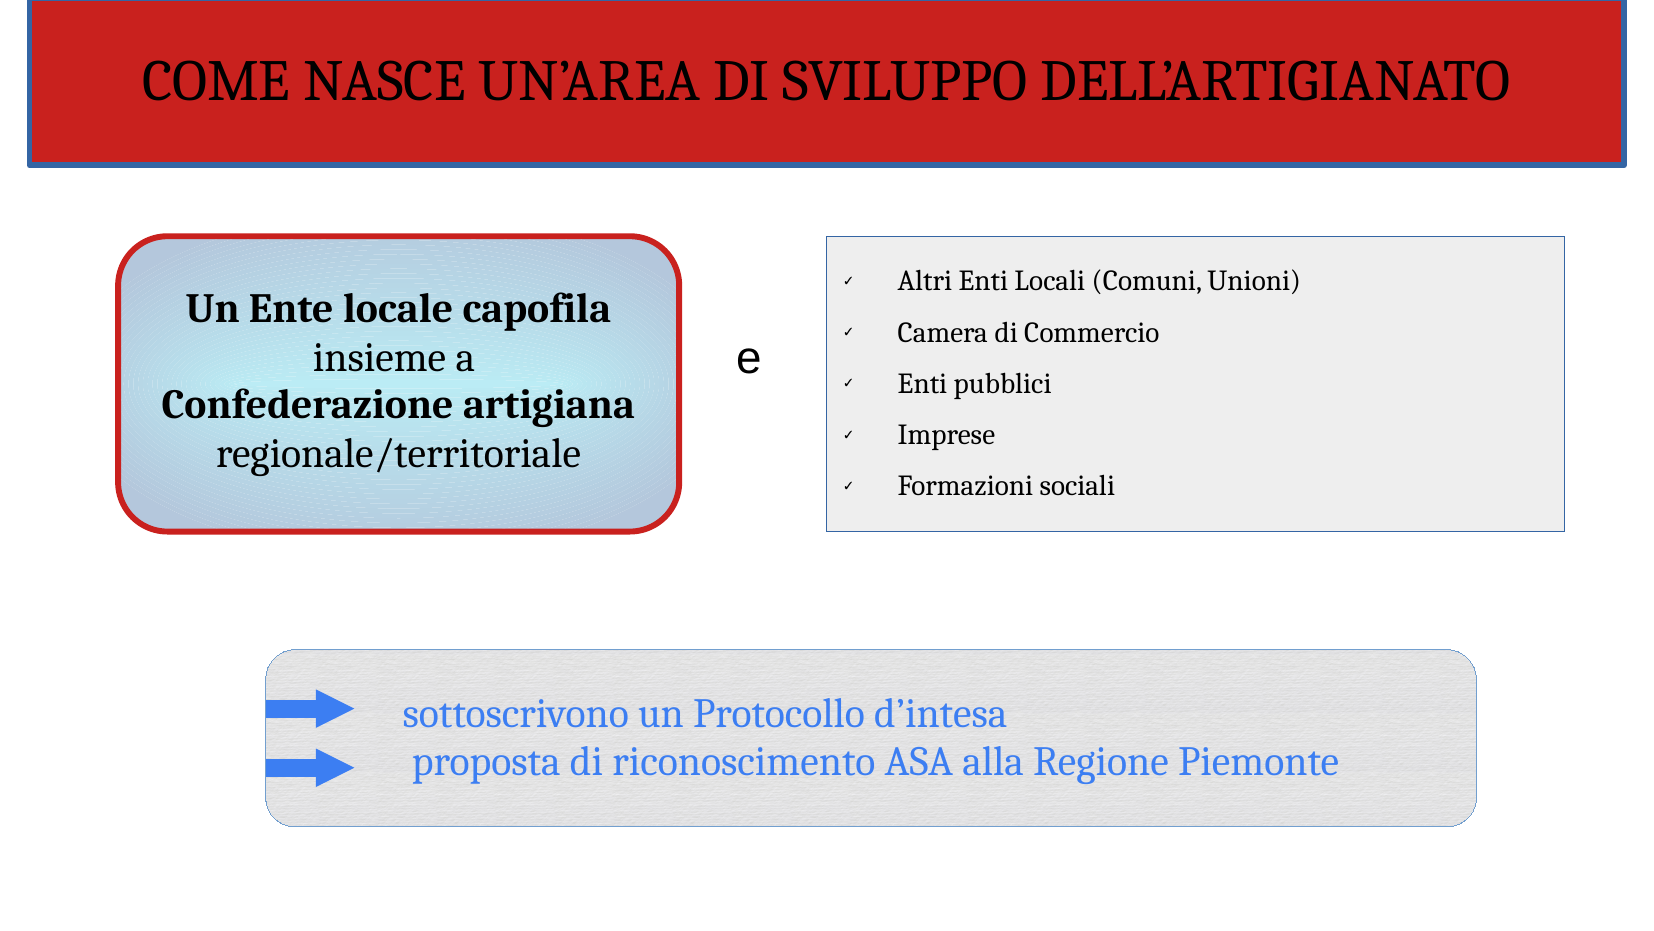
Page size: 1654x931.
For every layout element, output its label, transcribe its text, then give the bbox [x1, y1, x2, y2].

text_box sottoscrivono un Protocollo d’intesa proposta di riconoscimento ASA alla Regione Piemonte [265, 649, 1477, 827]
list Altri Enti Locali (Comuni, Unioni) Camera di Commercio Enti pubblici Imprese Formazioni sociali [826, 236, 1565, 532]
text_box e [708, 324, 798, 443]
text_box Un Ente locale capofila insieme a Confederazione artigiana regionale/territoriale [118, 236, 680, 532]
title COME NASCE UN’AREA DI SVILUPPO DELL’ARTIGIANATO [29, 0, 1625, 166]
